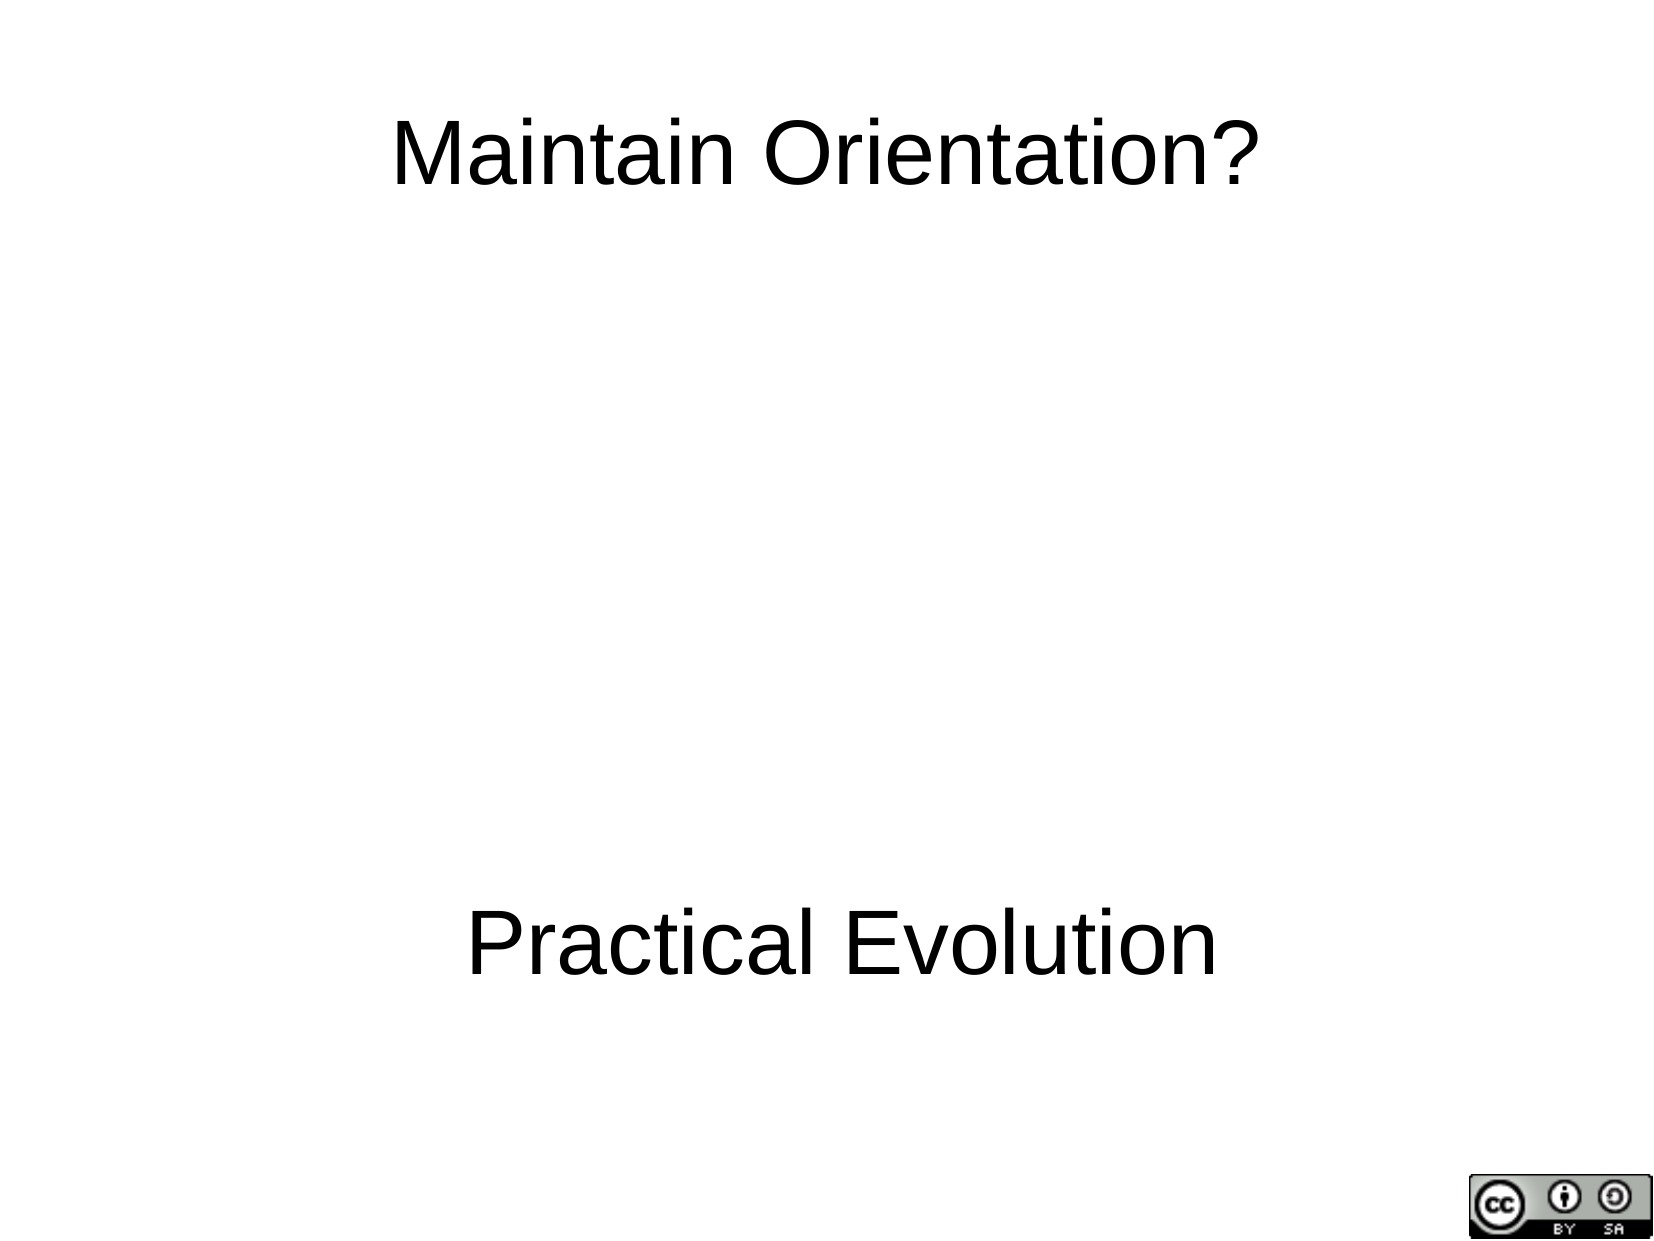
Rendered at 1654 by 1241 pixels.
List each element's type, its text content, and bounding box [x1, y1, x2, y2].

title Maintain Orientation? [82, 49, 1571, 257]
picture [1469, 1174, 1653, 1239]
title Practical Evolution [98, 838, 1587, 1047]
